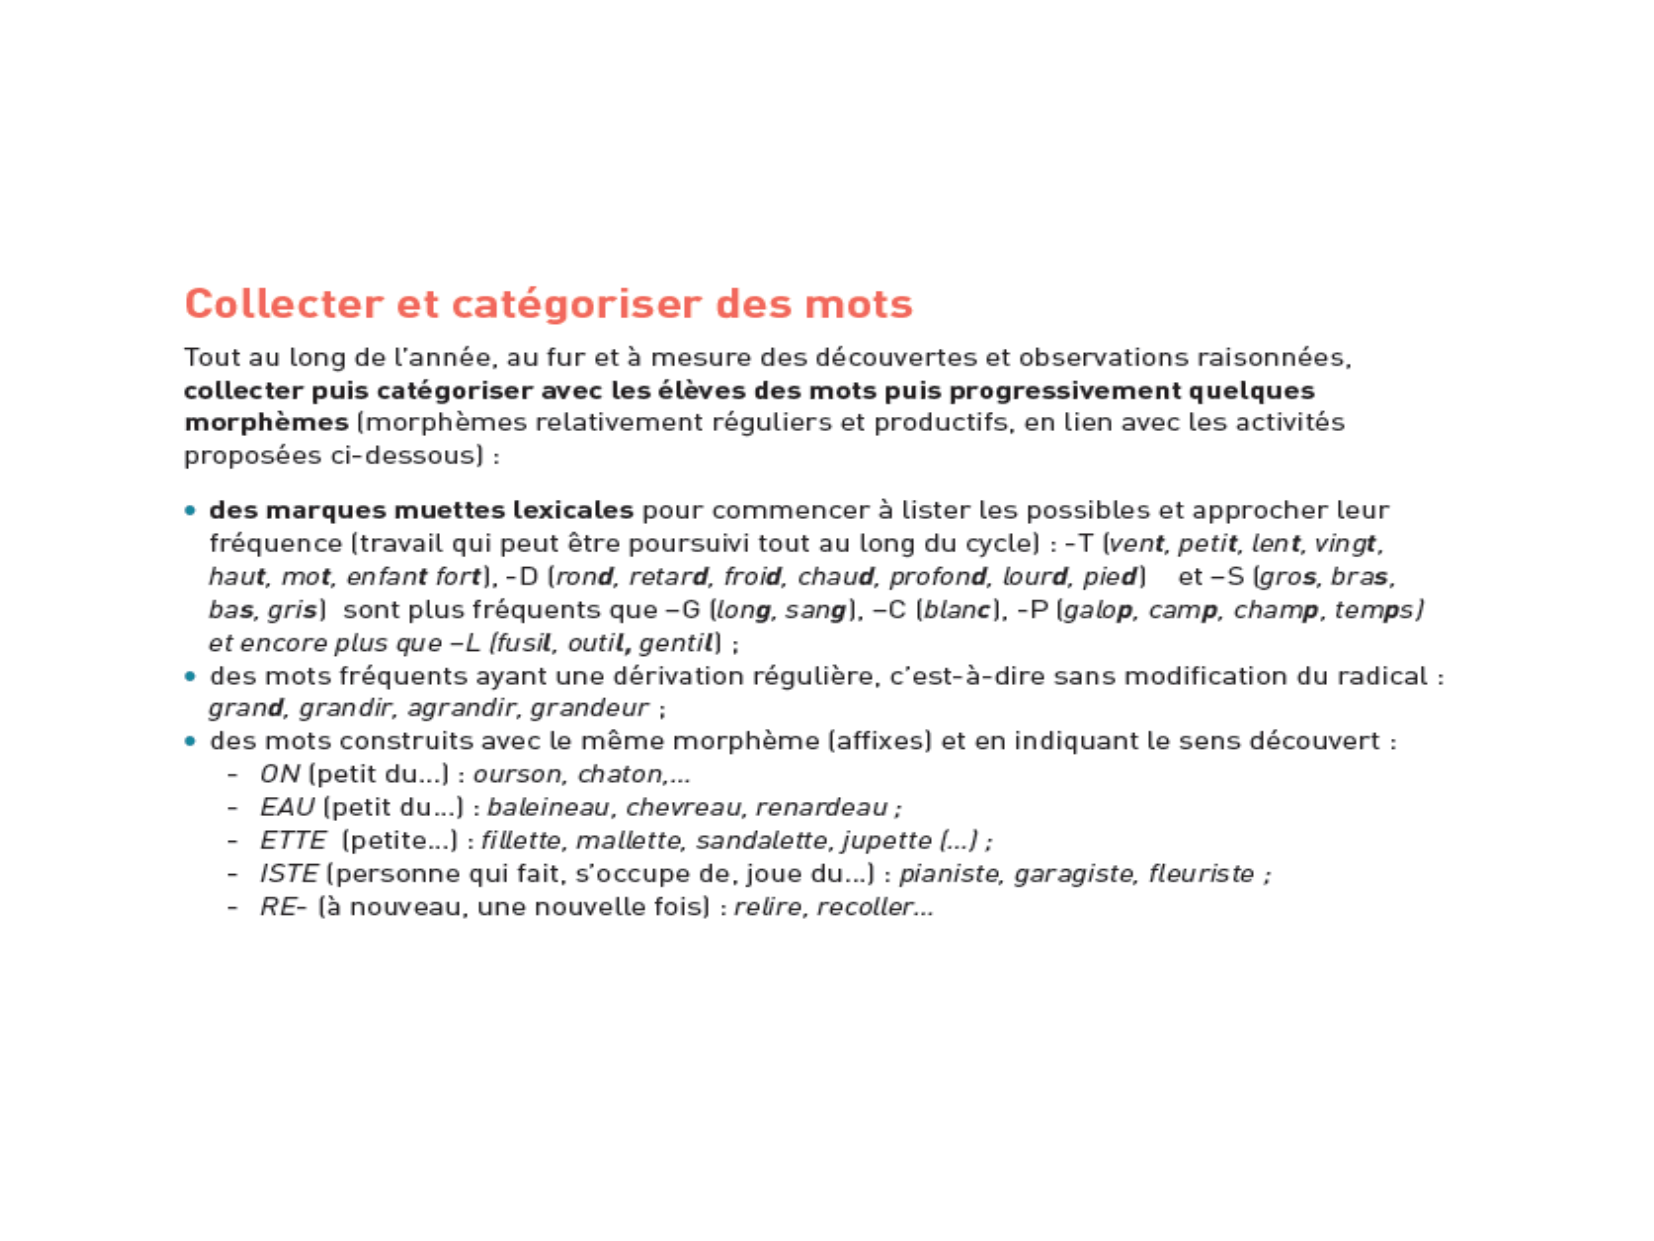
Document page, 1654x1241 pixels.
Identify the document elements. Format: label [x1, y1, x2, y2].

picture [106, 260, 1489, 957]
